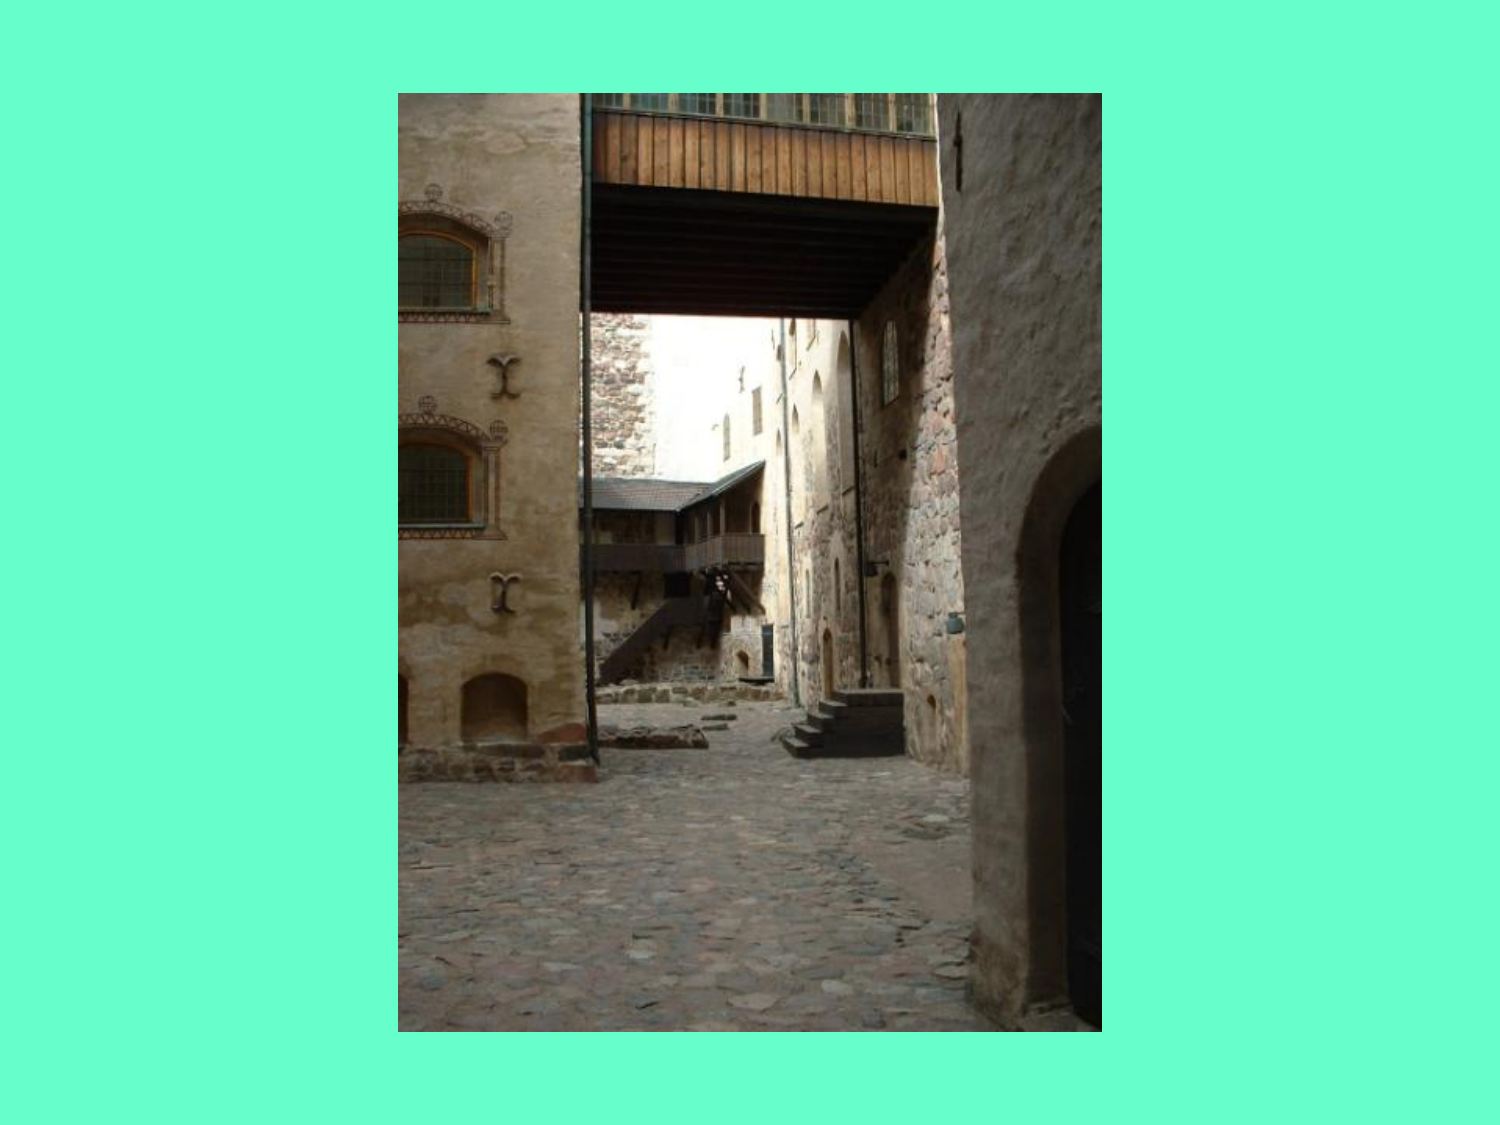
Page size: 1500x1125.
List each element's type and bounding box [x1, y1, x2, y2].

picture [398, 93, 1102, 1032]
